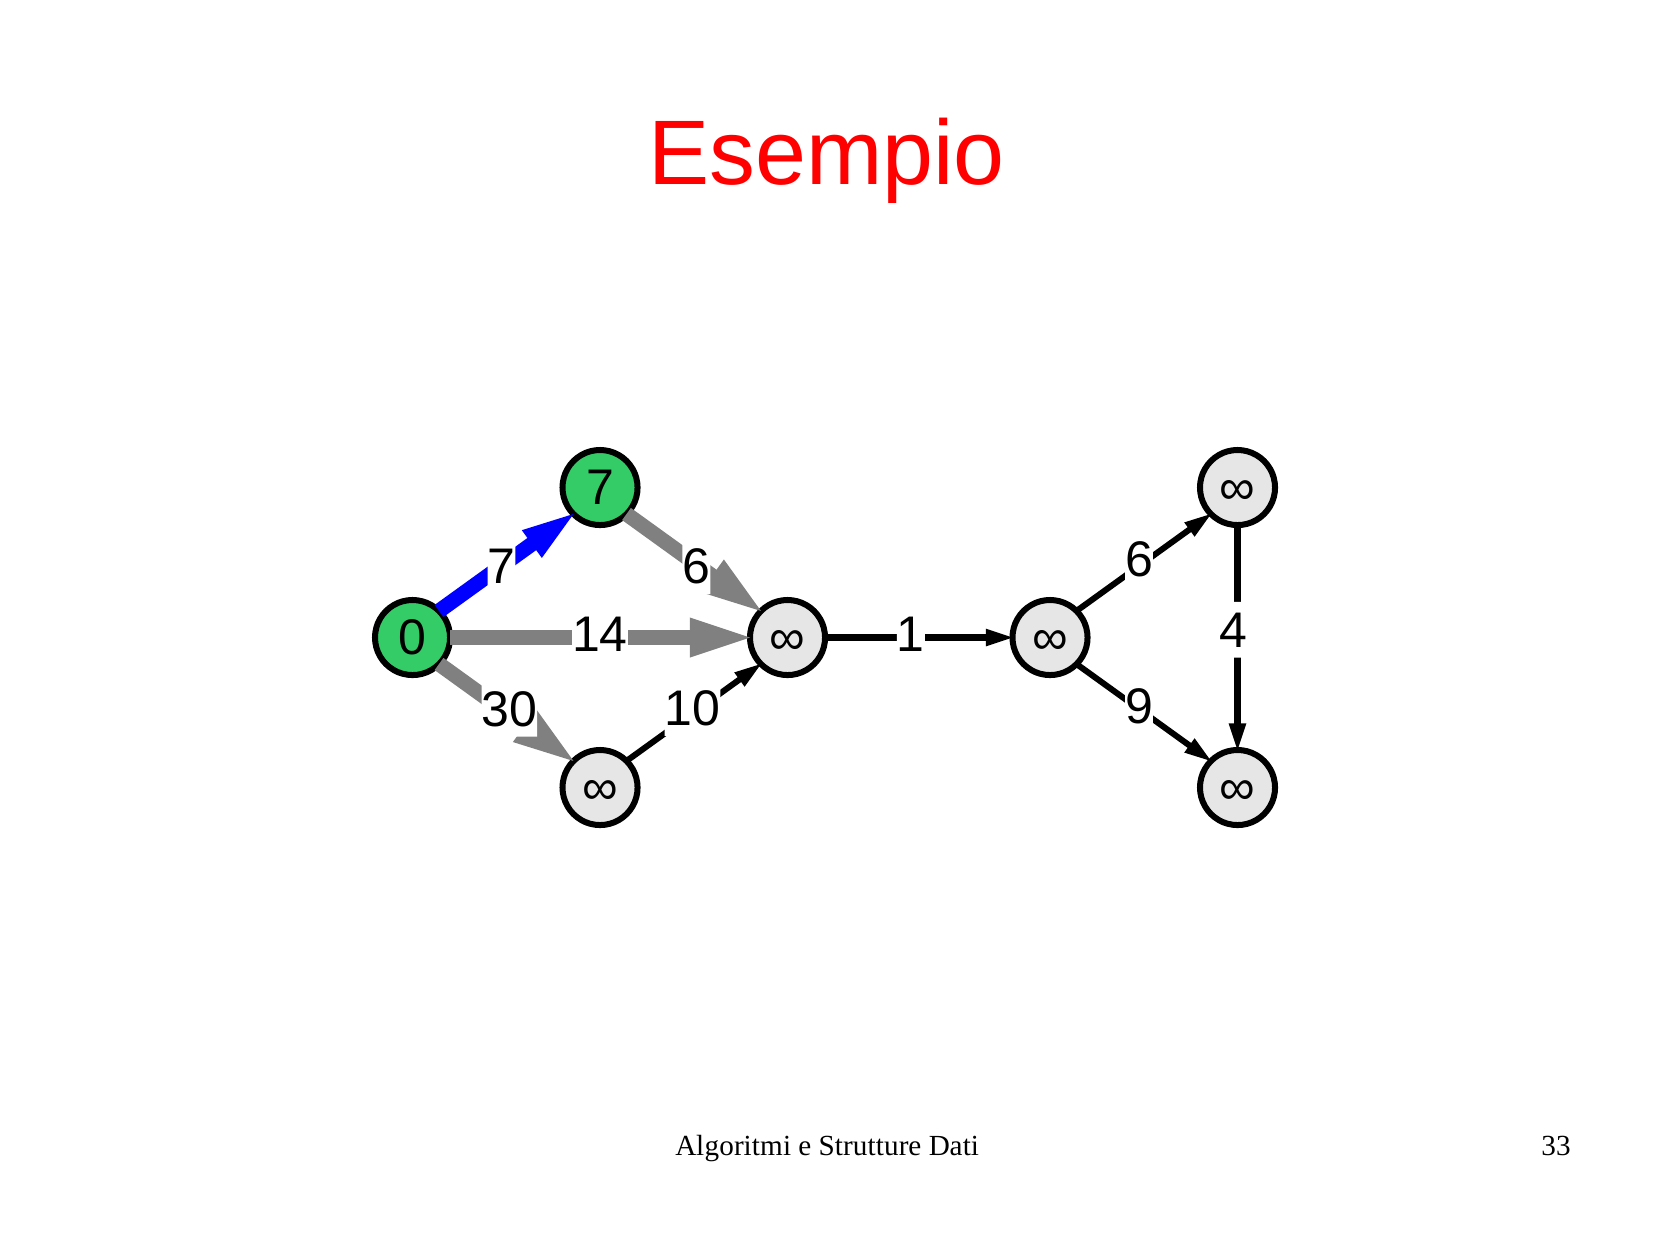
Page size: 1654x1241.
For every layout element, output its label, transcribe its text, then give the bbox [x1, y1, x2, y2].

text_box ∞ [562, 750, 638, 826]
text_box 7 [562, 450, 638, 526]
text_box 9 [1125, 678, 1153, 735]
title Esempio [82, 49, 1571, 257]
text_box 6 [1125, 530, 1153, 587]
text_box 4 [1219, 601, 1248, 658]
text_box 14 [572, 605, 628, 662]
text_box 0 [375, 600, 450, 676]
text_box 6 [682, 538, 711, 595]
text_box 10 [664, 680, 721, 736]
text_box 30 [481, 680, 538, 737]
text_box 1 [896, 605, 925, 662]
text_box ∞ [1200, 450, 1276, 525]
text_box ∞ [750, 600, 825, 676]
text_box ∞ [1012, 600, 1088, 676]
text_box ∞ [1200, 750, 1276, 826]
text_box 7 [487, 538, 516, 595]
